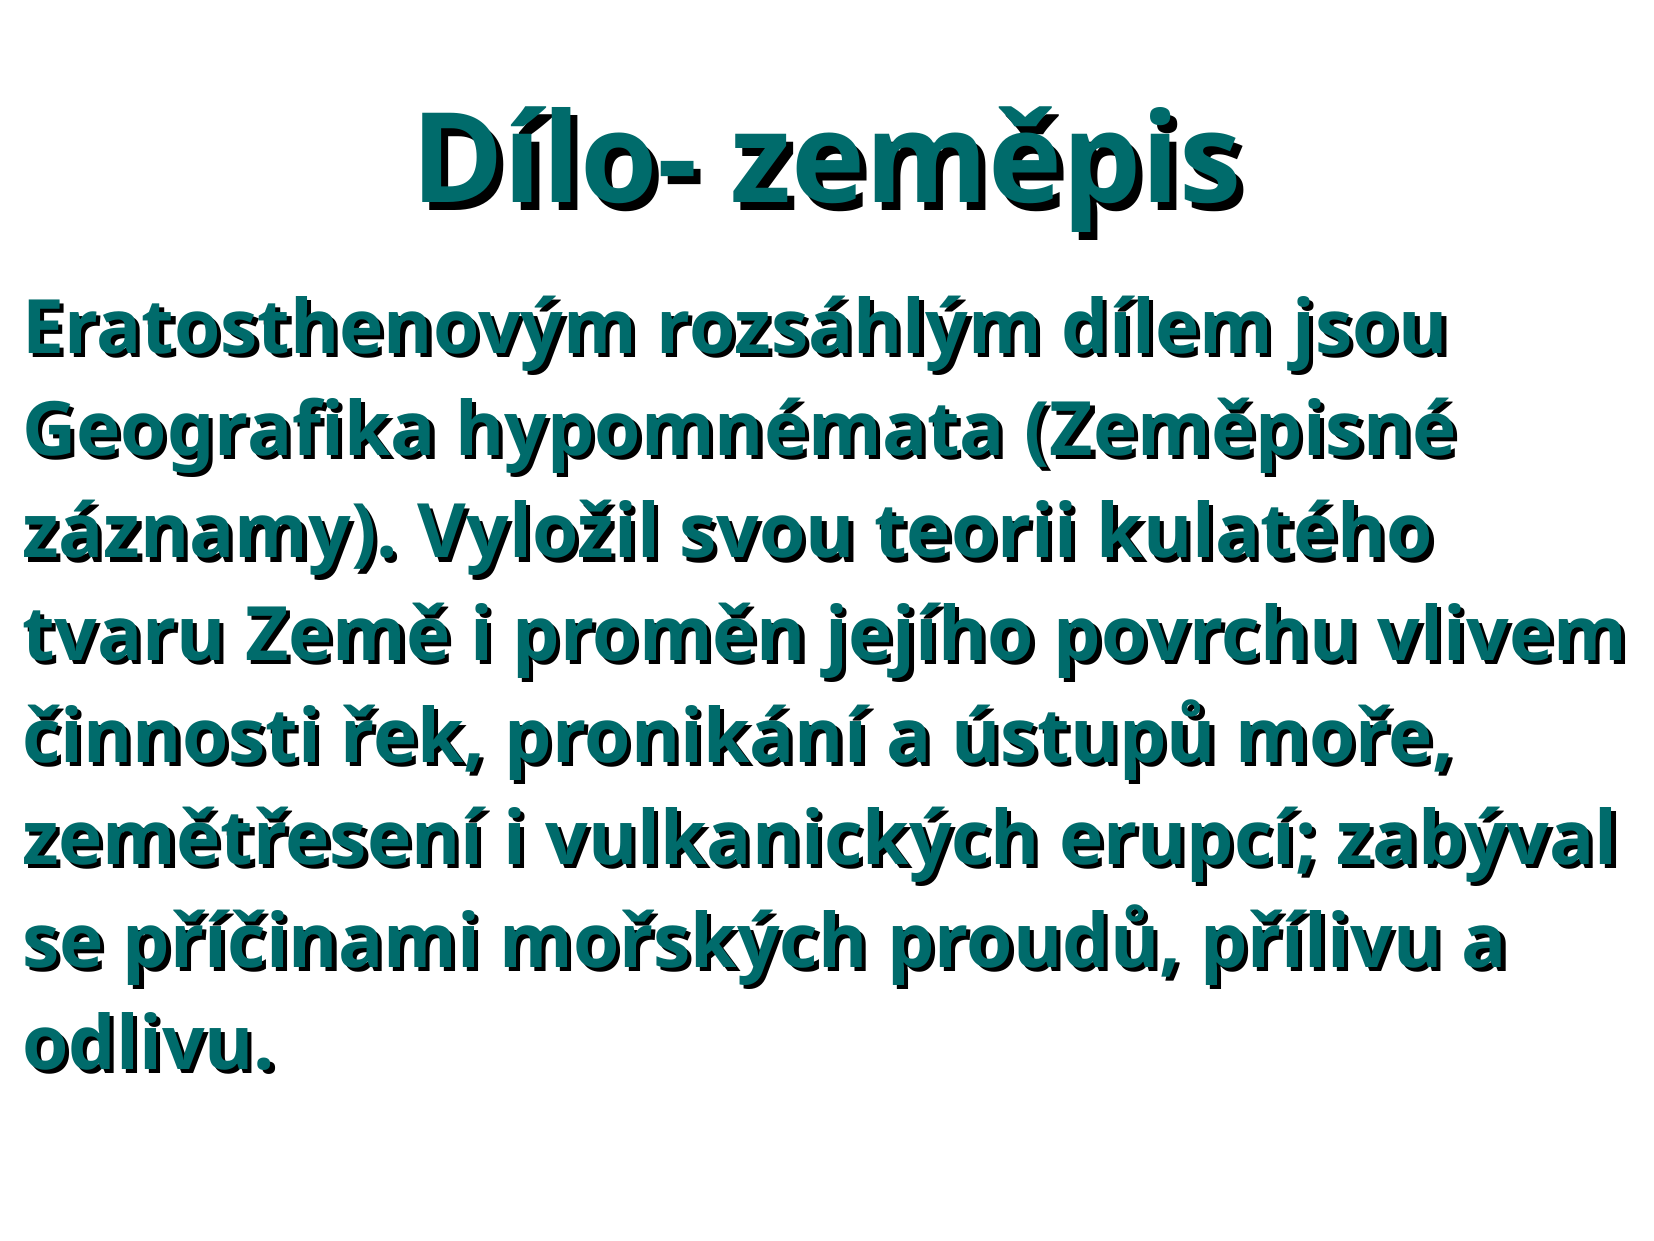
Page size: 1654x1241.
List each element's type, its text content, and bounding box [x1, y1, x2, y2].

title Dílo- zeměpis [82, 49, 1571, 257]
text_box Eratosthenovým rozsáhlým dílem jsou Geografika hypomnémata (Zeměpisné záznamy). Vyložil svou teorii kulatého tvaru Země i proměn jejího povrchu vlivem činnosti řek, pronikání a ústupů moře, zemětřesení i vulkanických erupcí; zabýval se příčinami mořských proudů, přílivu a odlivu. [7, 265, 1654, 1211]
